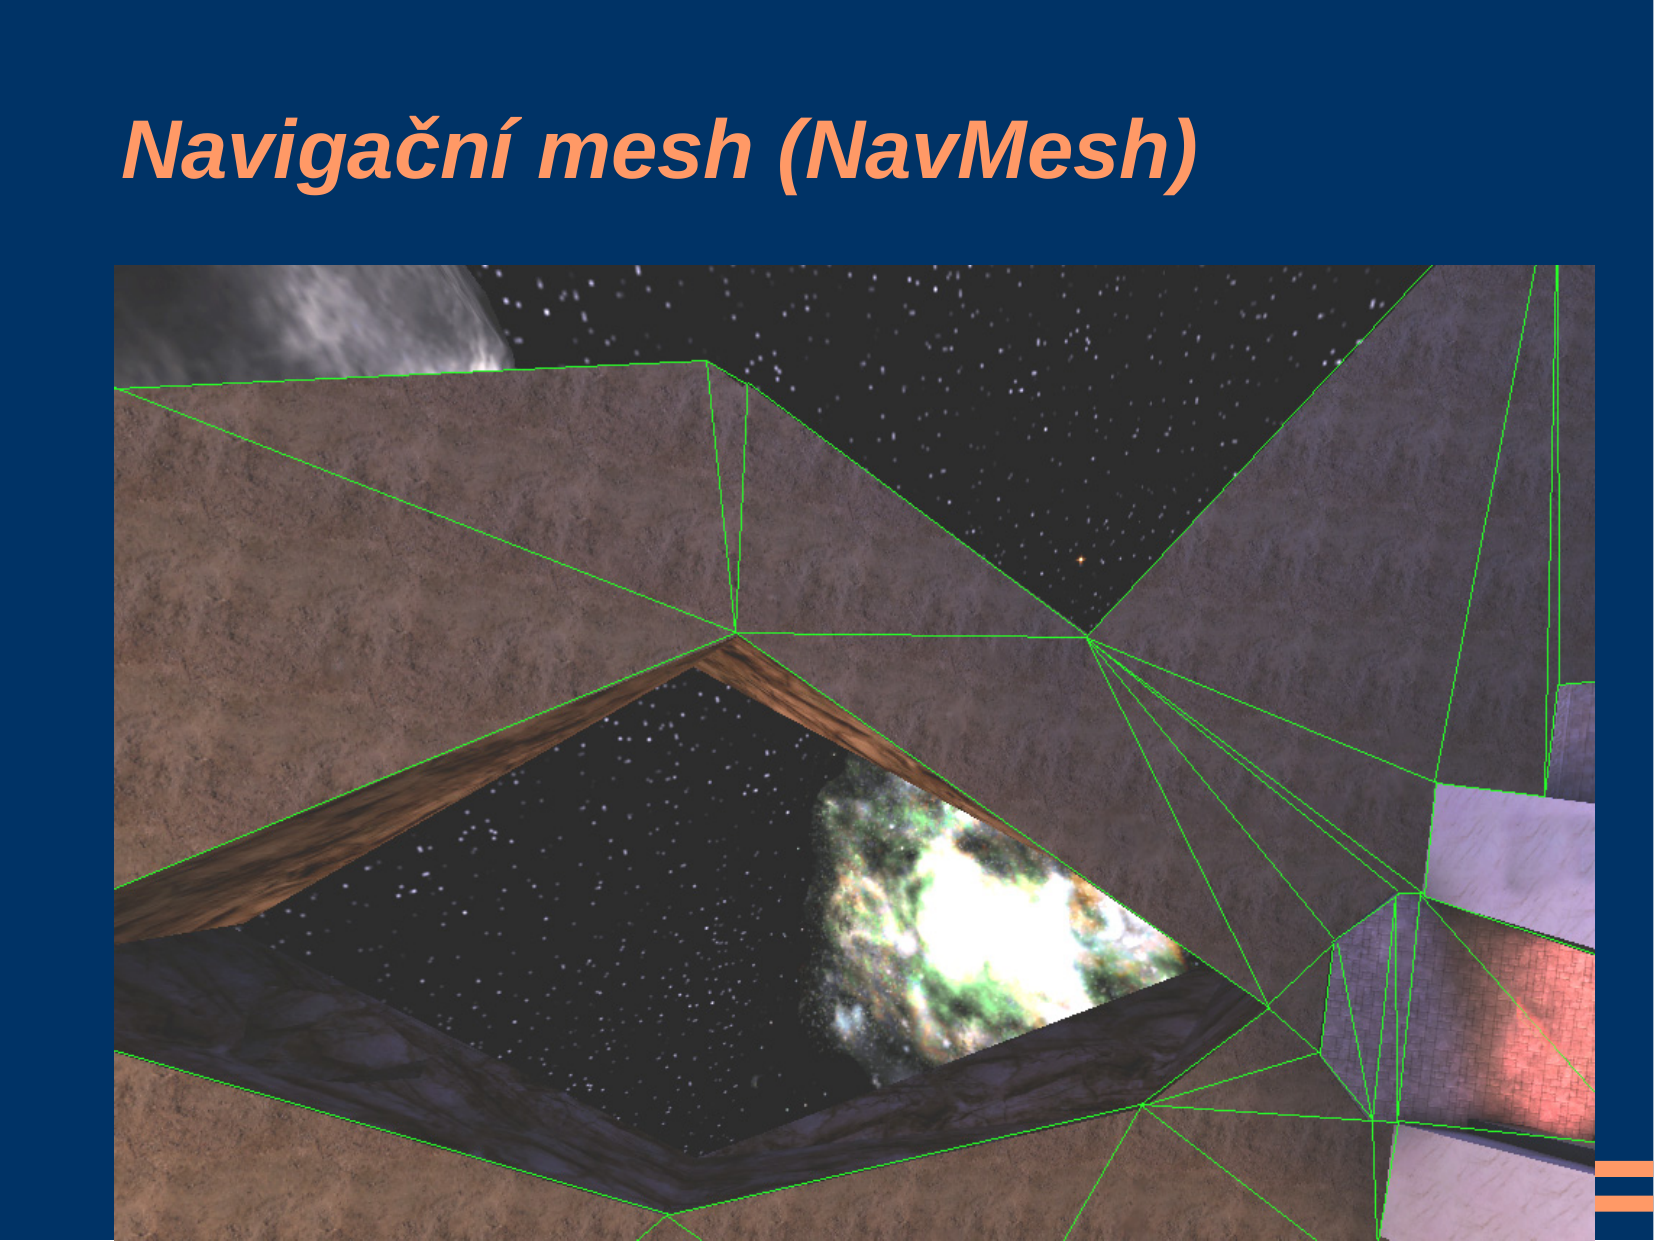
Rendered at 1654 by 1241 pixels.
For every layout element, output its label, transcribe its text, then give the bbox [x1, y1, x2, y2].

picture [114, 265, 1595, 1241]
title Navigační mesh (NavMesh) [121, 53, 1534, 247]
